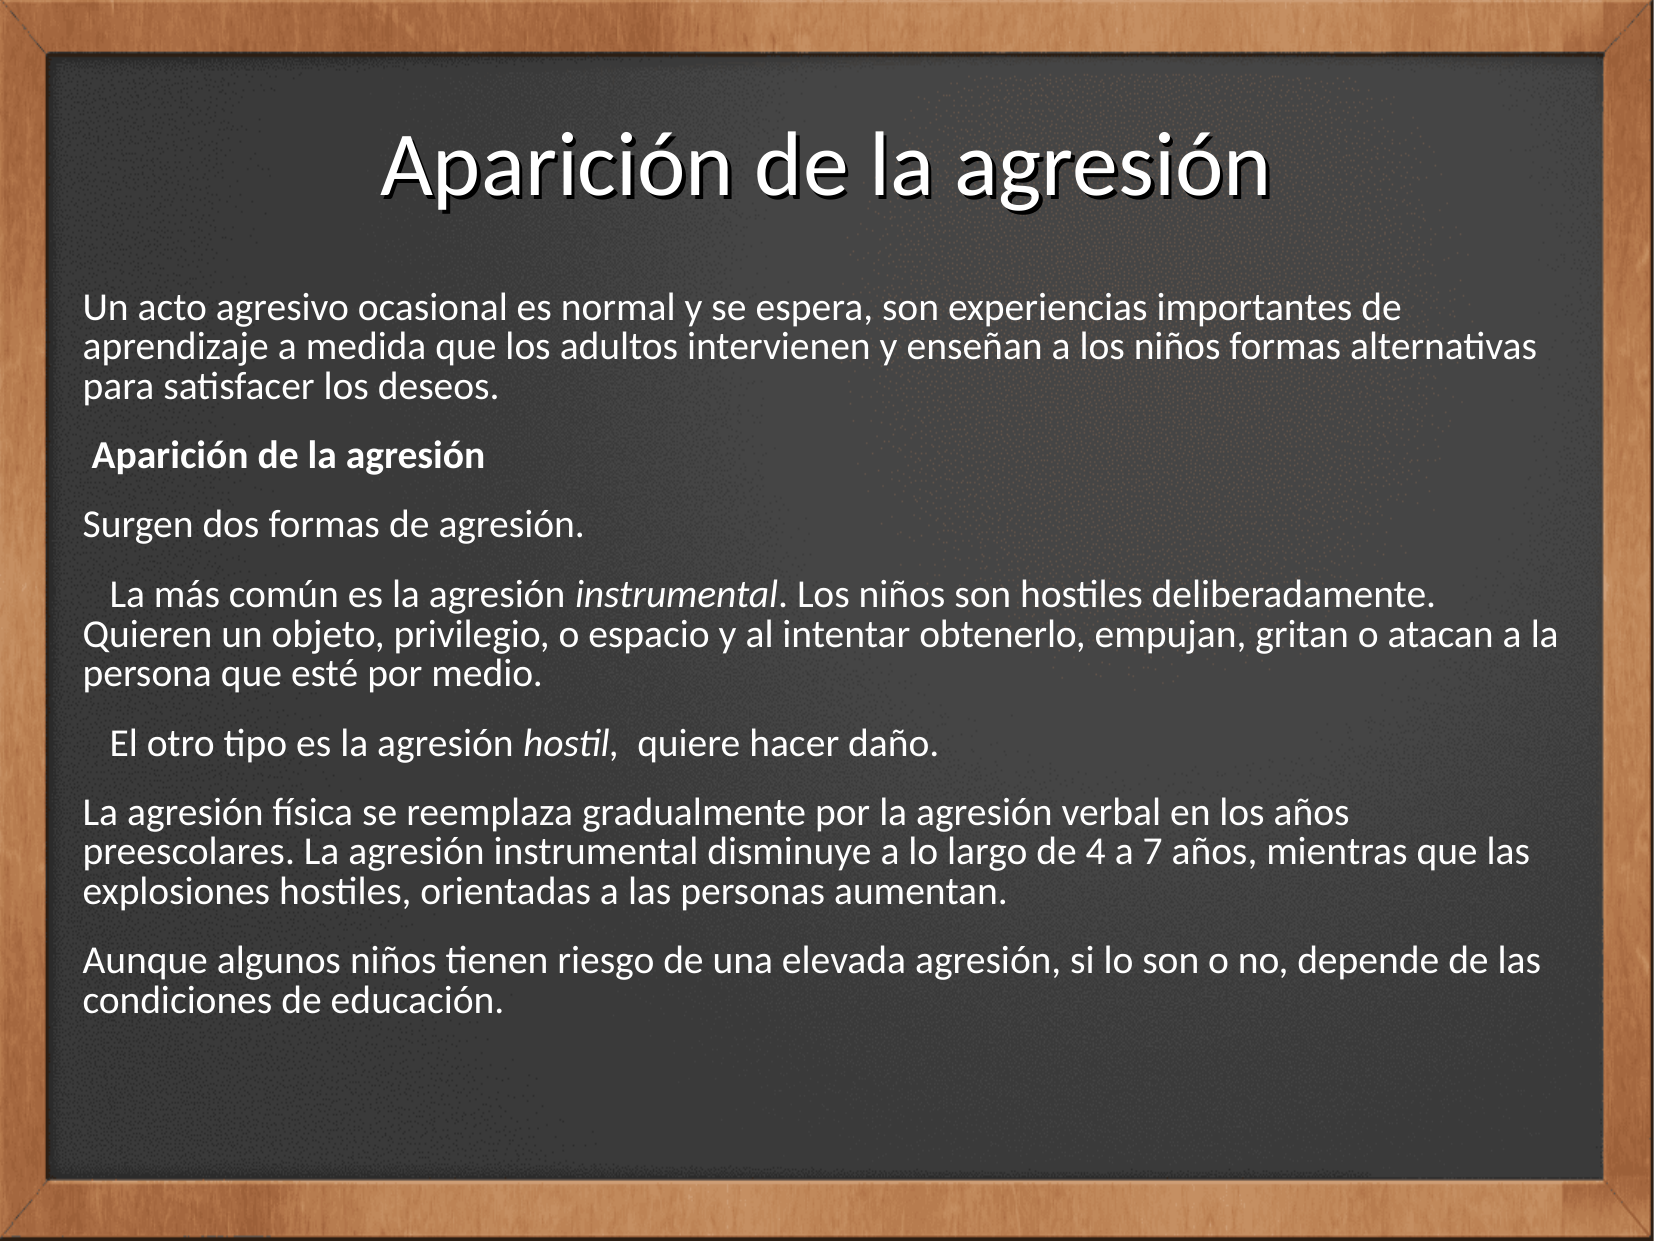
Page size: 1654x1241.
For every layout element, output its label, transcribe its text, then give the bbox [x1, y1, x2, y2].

picture [0, 0, 1654, 1241]
title Aparición de la agresión [82, 88, 1571, 257]
list Un acto agresivo ocasional es normal y se espera, son experiencias importantes de aprendizaje a medida que los adultos intervienen y enseñan a los niños formas alternativas para satisfacer los deseos. Aparición de la agresión Surgen dos formas de agresión. La más común es la agresión instrumental. Los niños son hostiles deliberadamente. Quieren un objeto, privilegio, o espacio y al intentar obtenerlo, empujan, gritan o atacan a la persona que esté por medio. El otro tipo es la agresión hostil, quiere hacer daño. La agresión física se reemplaza gradualmente por la agresión verbal en los años preescolares. La agresión instrumental disminuye a lo largo de 4 a 7 años, mientras que las explosiones hostiles, orientadas a las personas aumentan. Aunque algunos niños tienen riesgo de una elevada agresión, si lo son o no, depende de las condiciones de educación. [82, 290, 1571, 1140]
